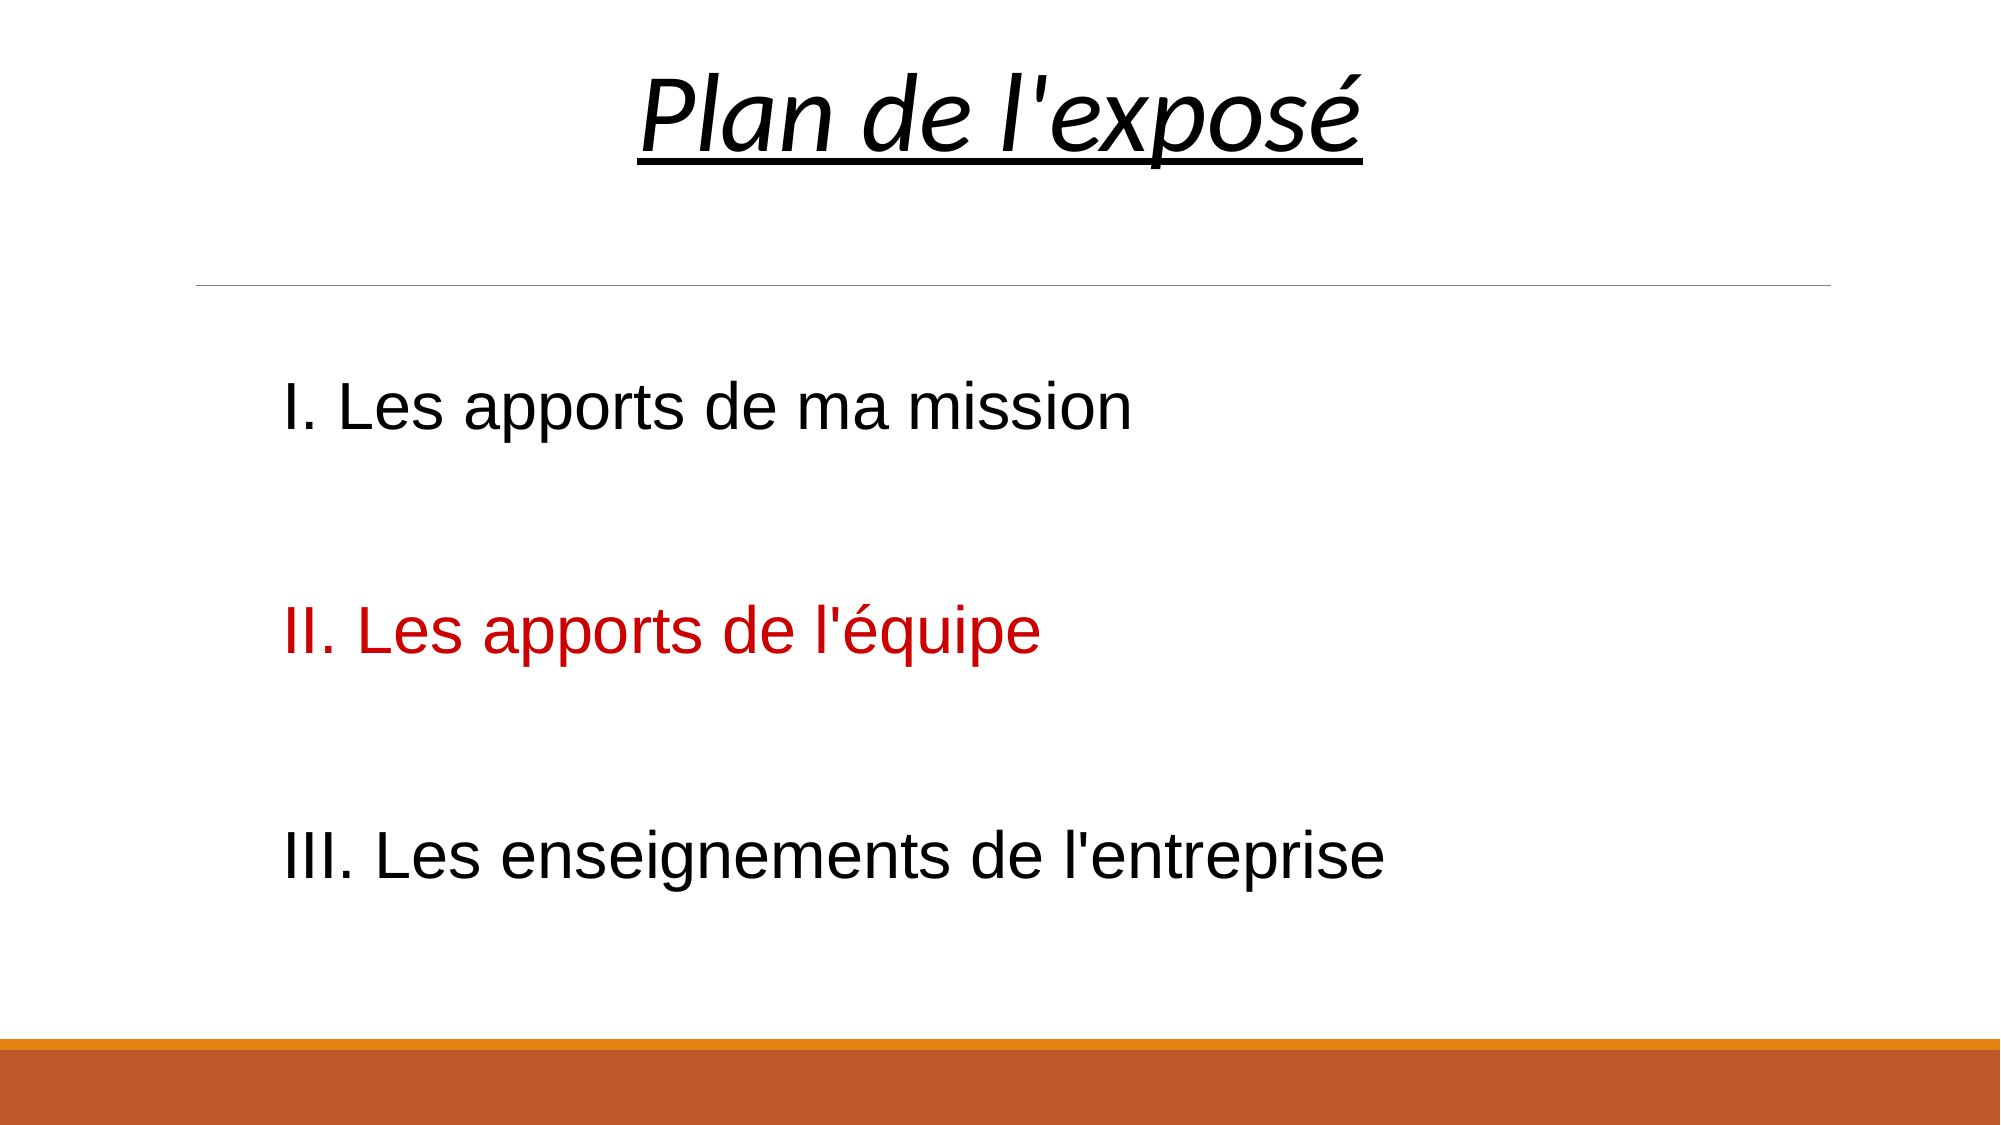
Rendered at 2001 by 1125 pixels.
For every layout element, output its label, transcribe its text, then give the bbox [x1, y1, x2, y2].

text_box I. Les apports de ma mission II. Les apports de l'équipe III. Les enseignements de l'entreprise [267, 361, 1733, 900]
text_box Plan de l'exposé [190, 59, 1810, 212]
